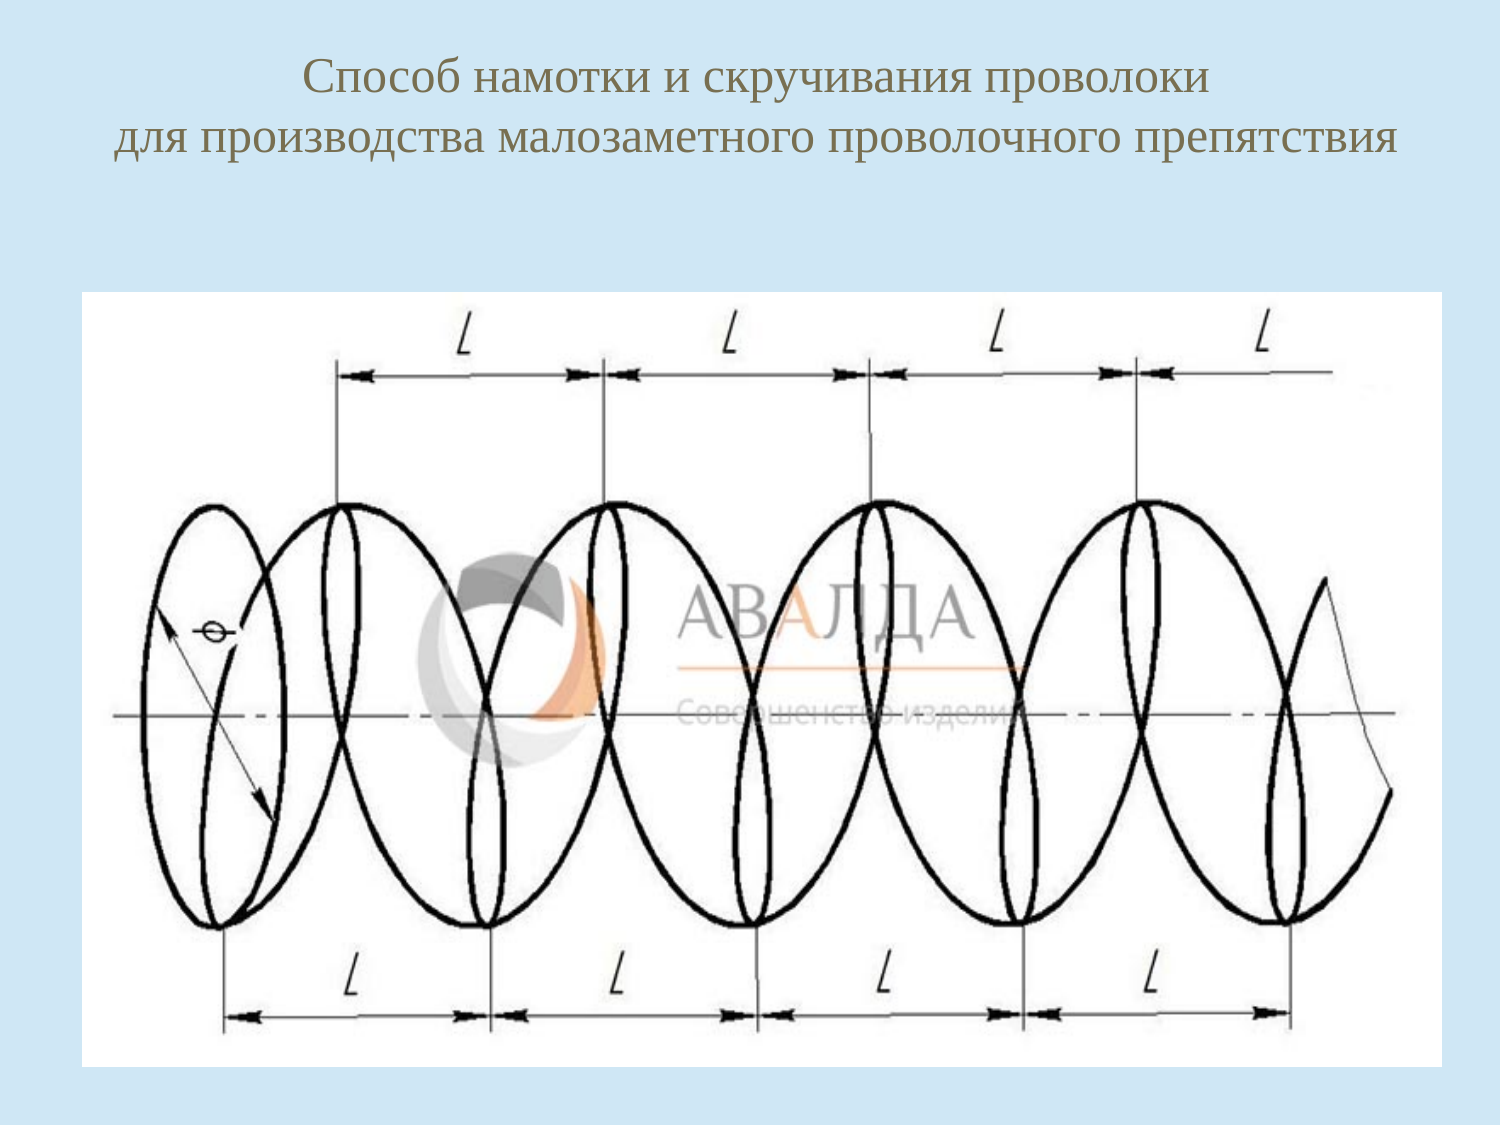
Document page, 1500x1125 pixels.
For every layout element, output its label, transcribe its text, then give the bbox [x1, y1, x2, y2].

picture [82, 292, 1442, 1067]
title Способ намотки и скручивания проволоки для производства малозаметного проволочного препятствия [75, 35, 1438, 223]
subtitle [75, 292, 1465, 1090]
